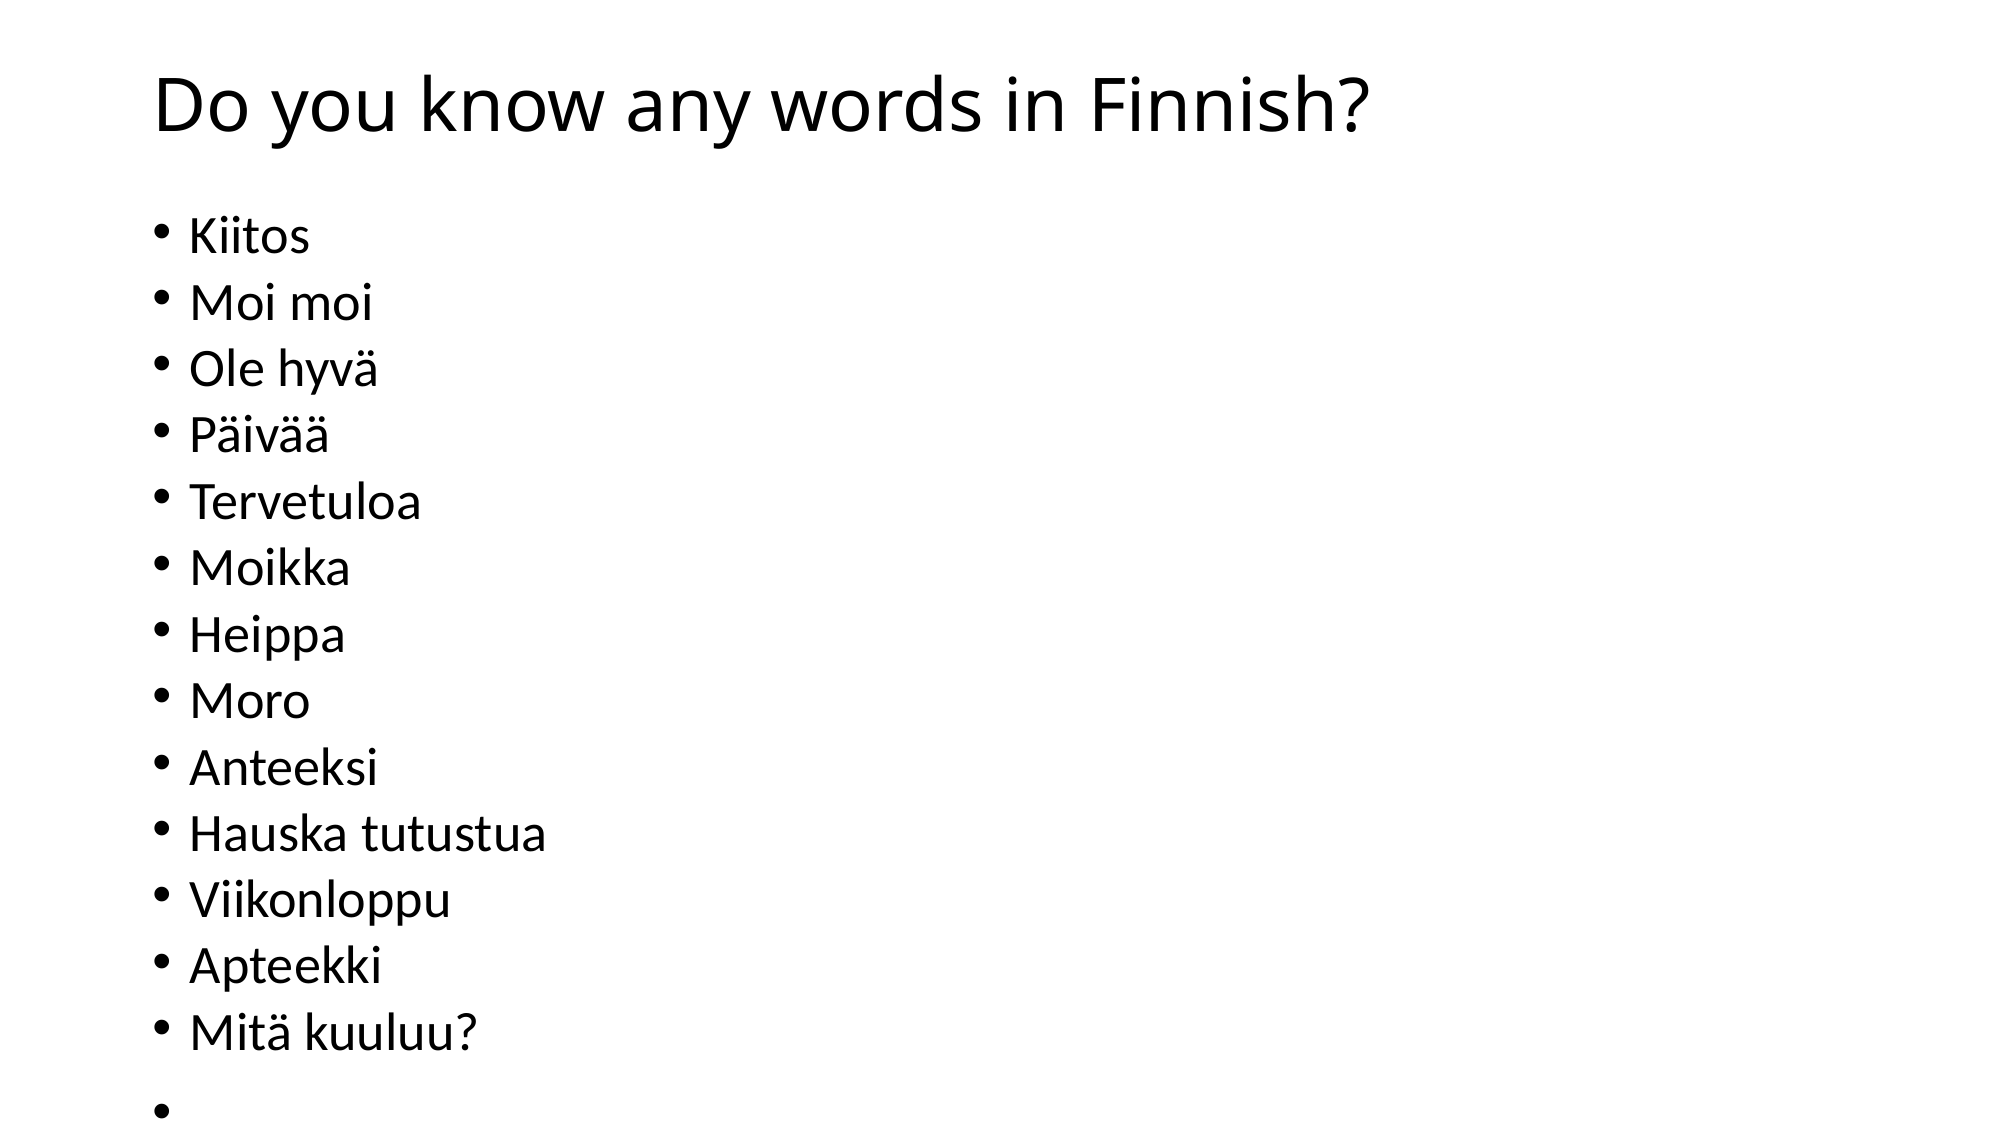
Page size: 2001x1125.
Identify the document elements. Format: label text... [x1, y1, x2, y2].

title Do you know any words in Finnish? [137, 59, 1863, 156]
list Kiitos Moi moi Ole hyvä Päivää Tervetuloa Moikka Heippa Moro Anteeksi Hauska tutustua Viikonloppu Apteekki Mitä kuuluu? [137, 210, 1863, 1097]
